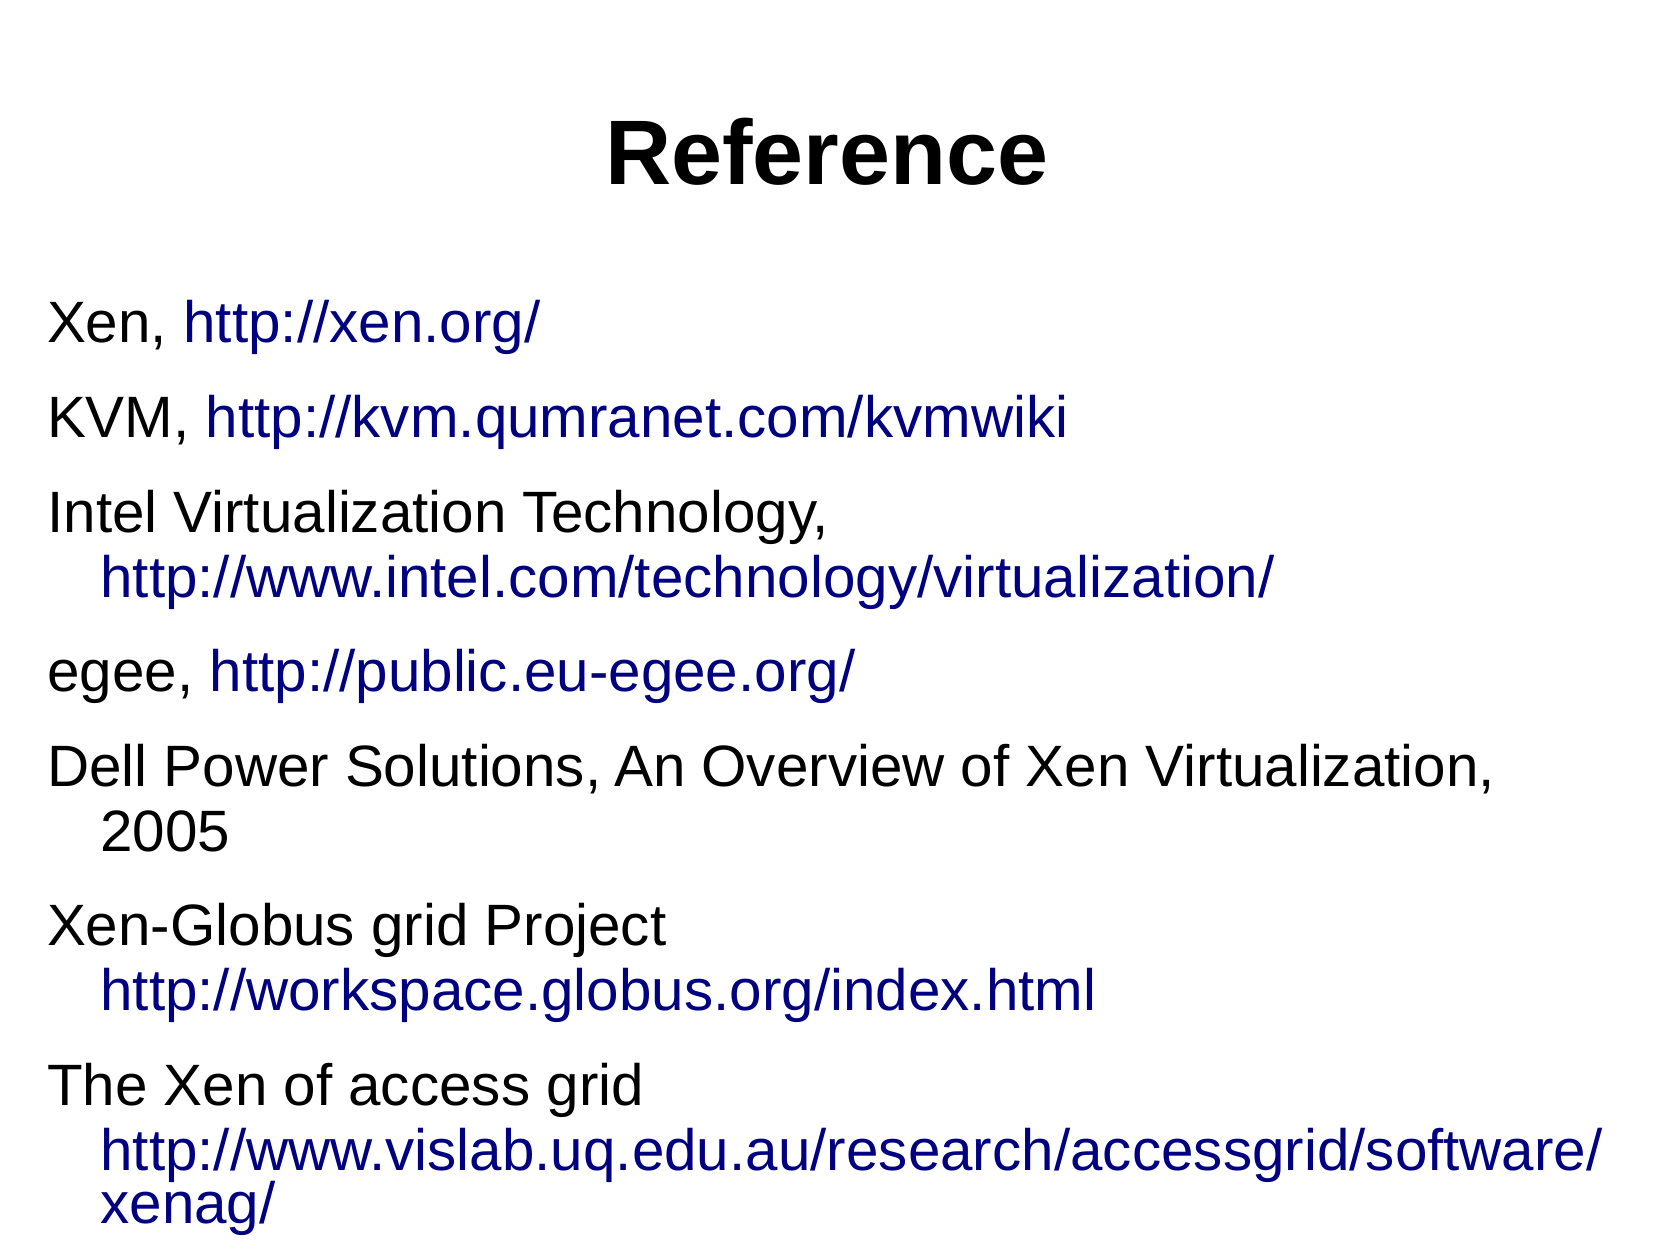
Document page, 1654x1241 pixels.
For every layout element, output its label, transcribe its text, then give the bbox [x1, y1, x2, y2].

title Reference [82, 56, 1571, 250]
list Xen, http://xen.org/ KVM, http://kvm.qumranet.com/kvmwiki Intel Virtualization Technology, http://www.intel.com/technology/virtualization/ egee, http://public.eu-egee.org/ Dell Power Solutions, An Overview of Xen Virtualization, 2005 Xen-Globus grid Projecthttp://workspace.globus.org/index.html The Xen of access grid http://www.vislab.uq.edu.au/research/accessgrid/software/xenag/ [29, 290, 1625, 1183]
